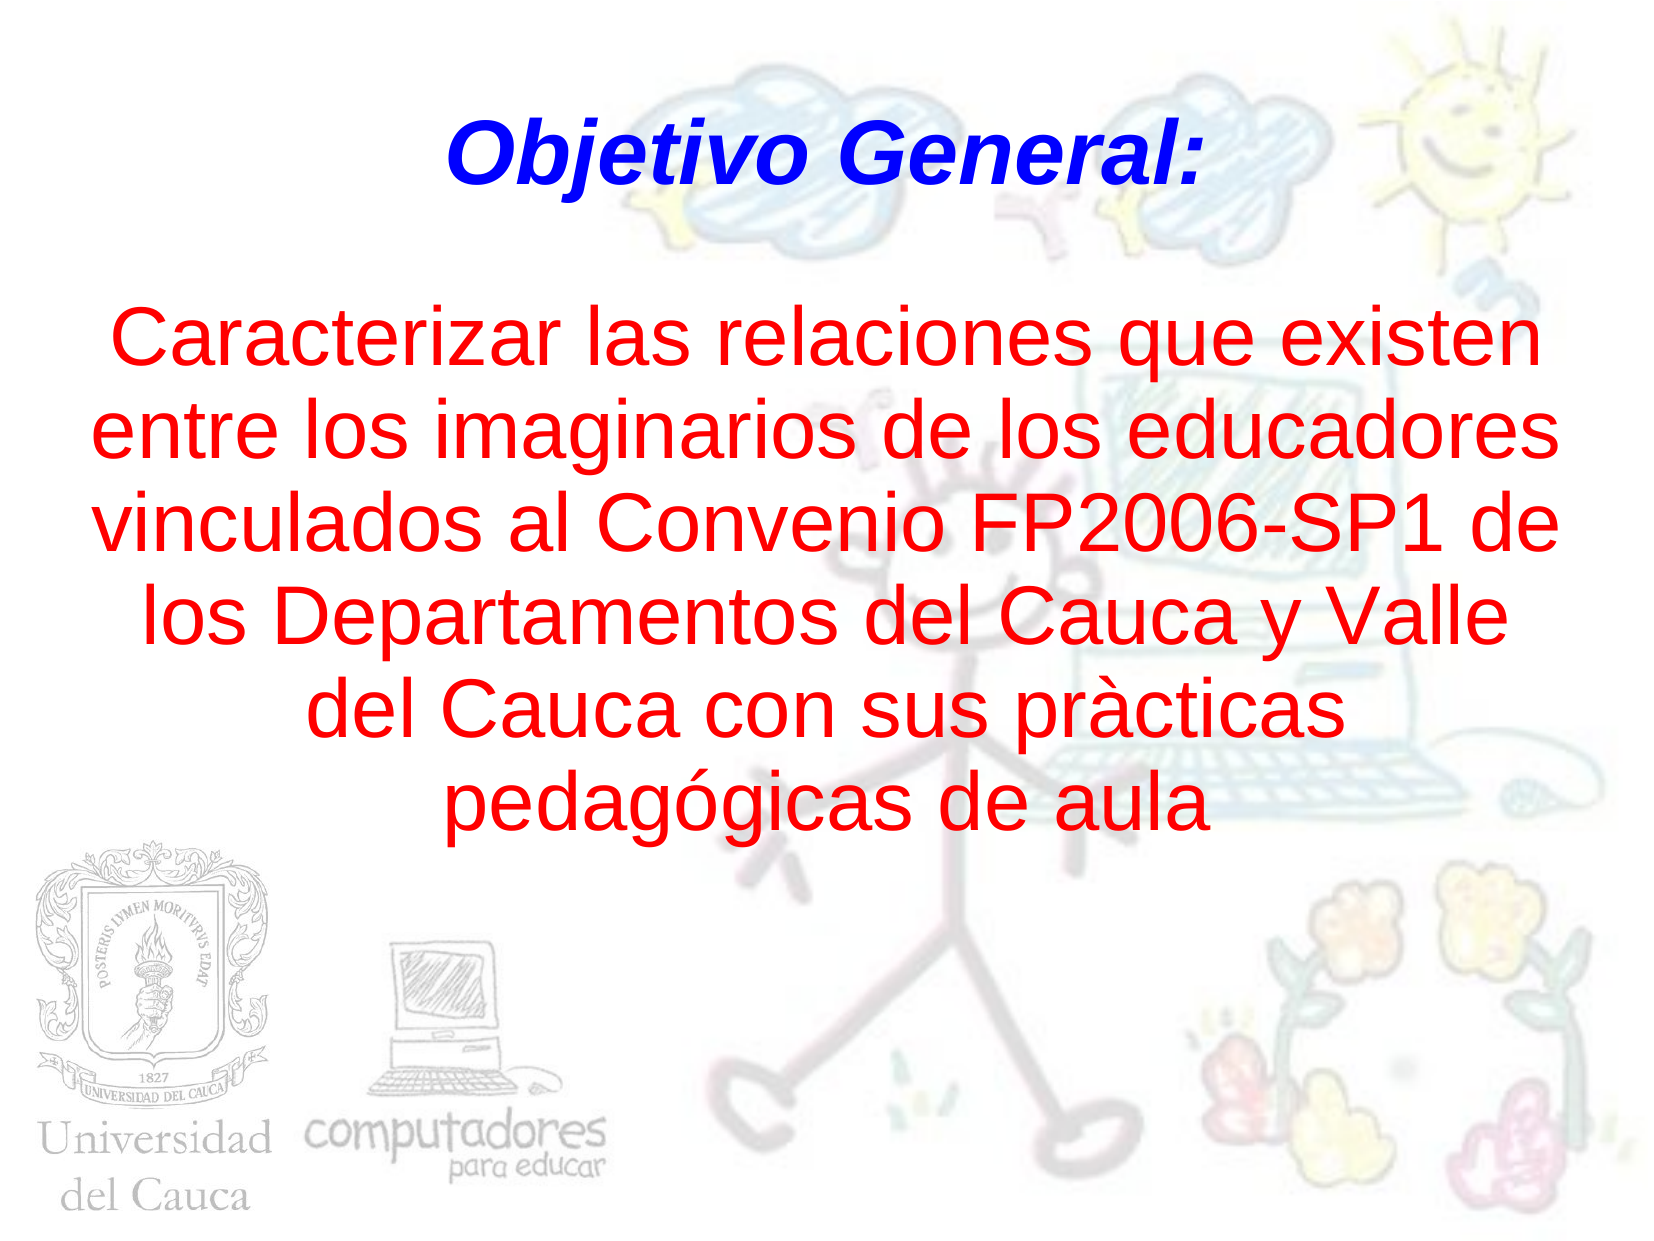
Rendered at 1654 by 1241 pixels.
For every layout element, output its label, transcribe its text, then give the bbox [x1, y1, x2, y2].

picture [35, 839, 272, 1211]
picture [283, 1, 1648, 1241]
list Caracterizar las relaciones que existen entre los imaginarios de los educadores vinculados al Convenio FP2006-SP1 de los Departamentos del Cauca y Valle del Cauca con sus pràcticas pedagógicas de aula [82, 290, 1571, 1109]
title Objetivo General: [82, 49, 1571, 257]
